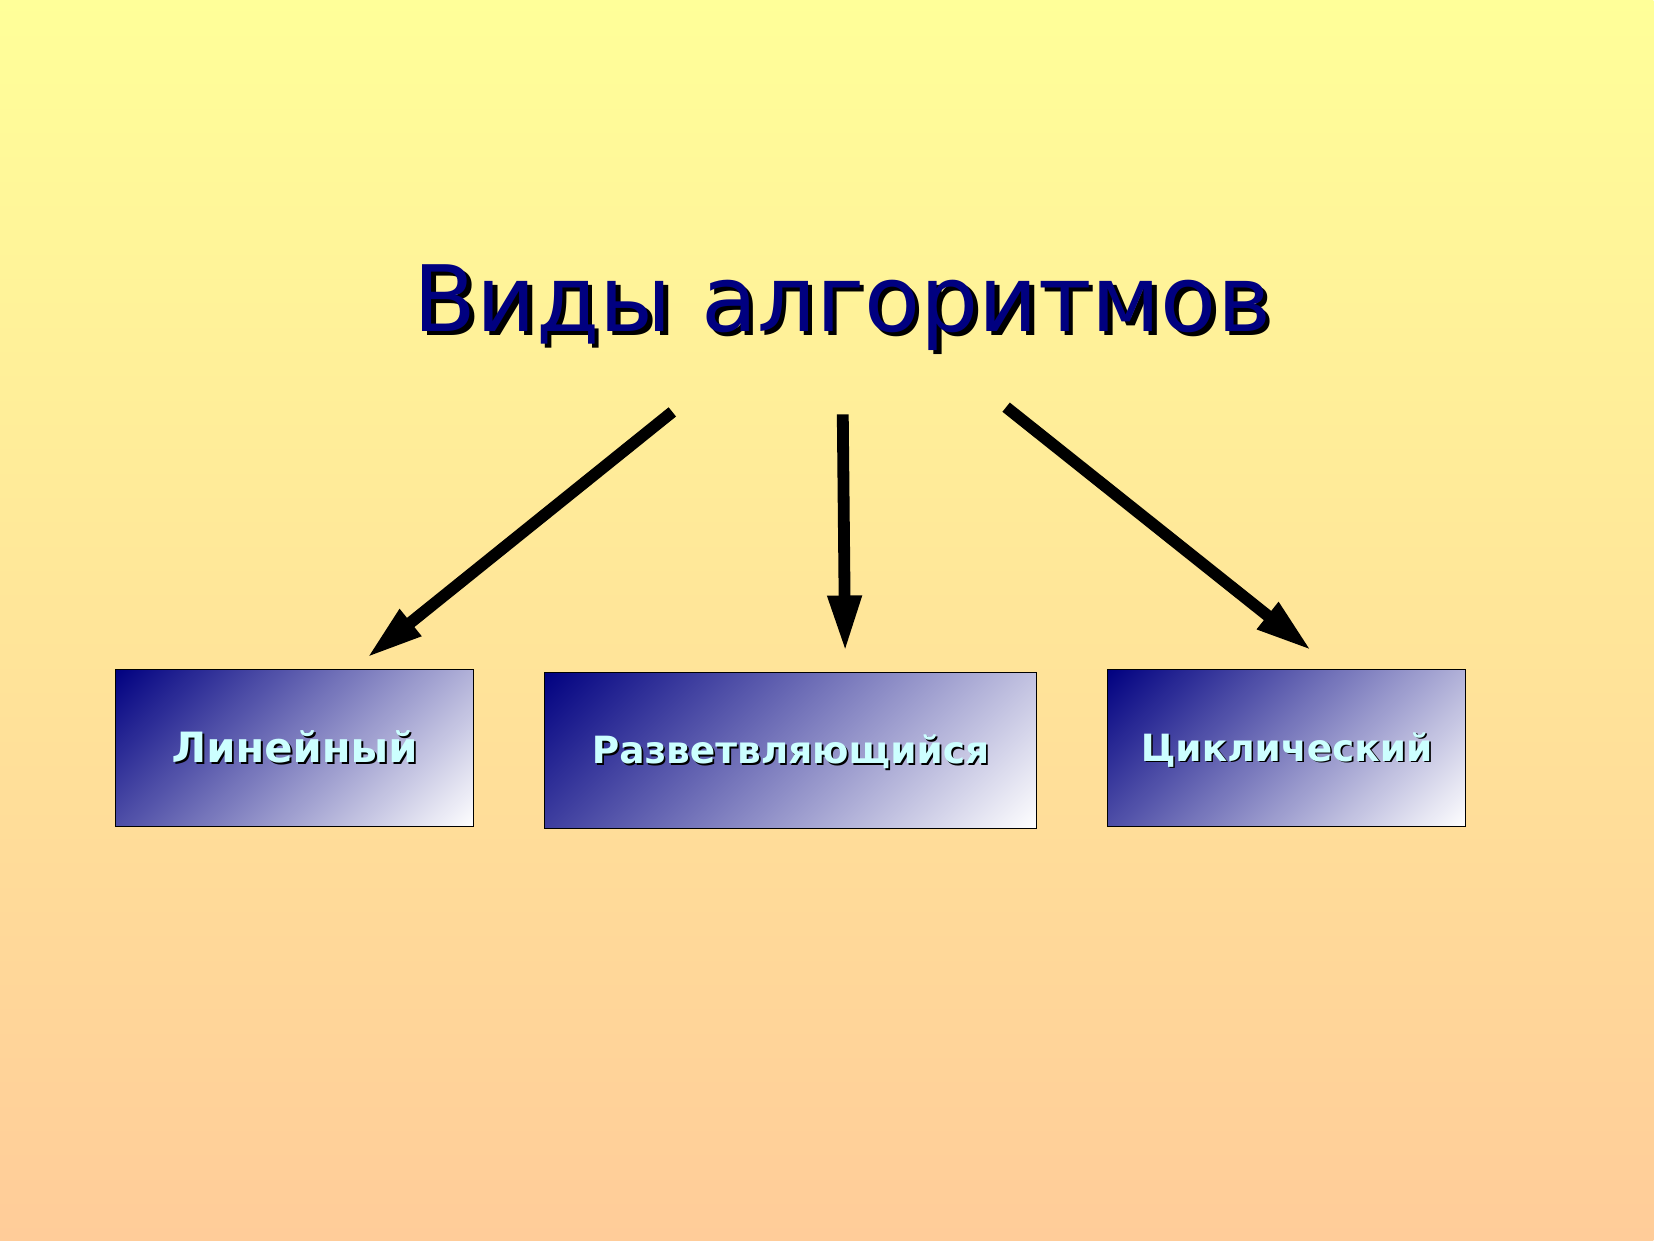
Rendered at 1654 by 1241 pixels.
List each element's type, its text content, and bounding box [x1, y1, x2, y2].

text_box Разветвляющийся [544, 672, 1037, 829]
title Виды алгоритмов [99, 203, 1588, 396]
text_box Циклический [1107, 669, 1466, 827]
text_box Линейный [115, 669, 474, 827]
